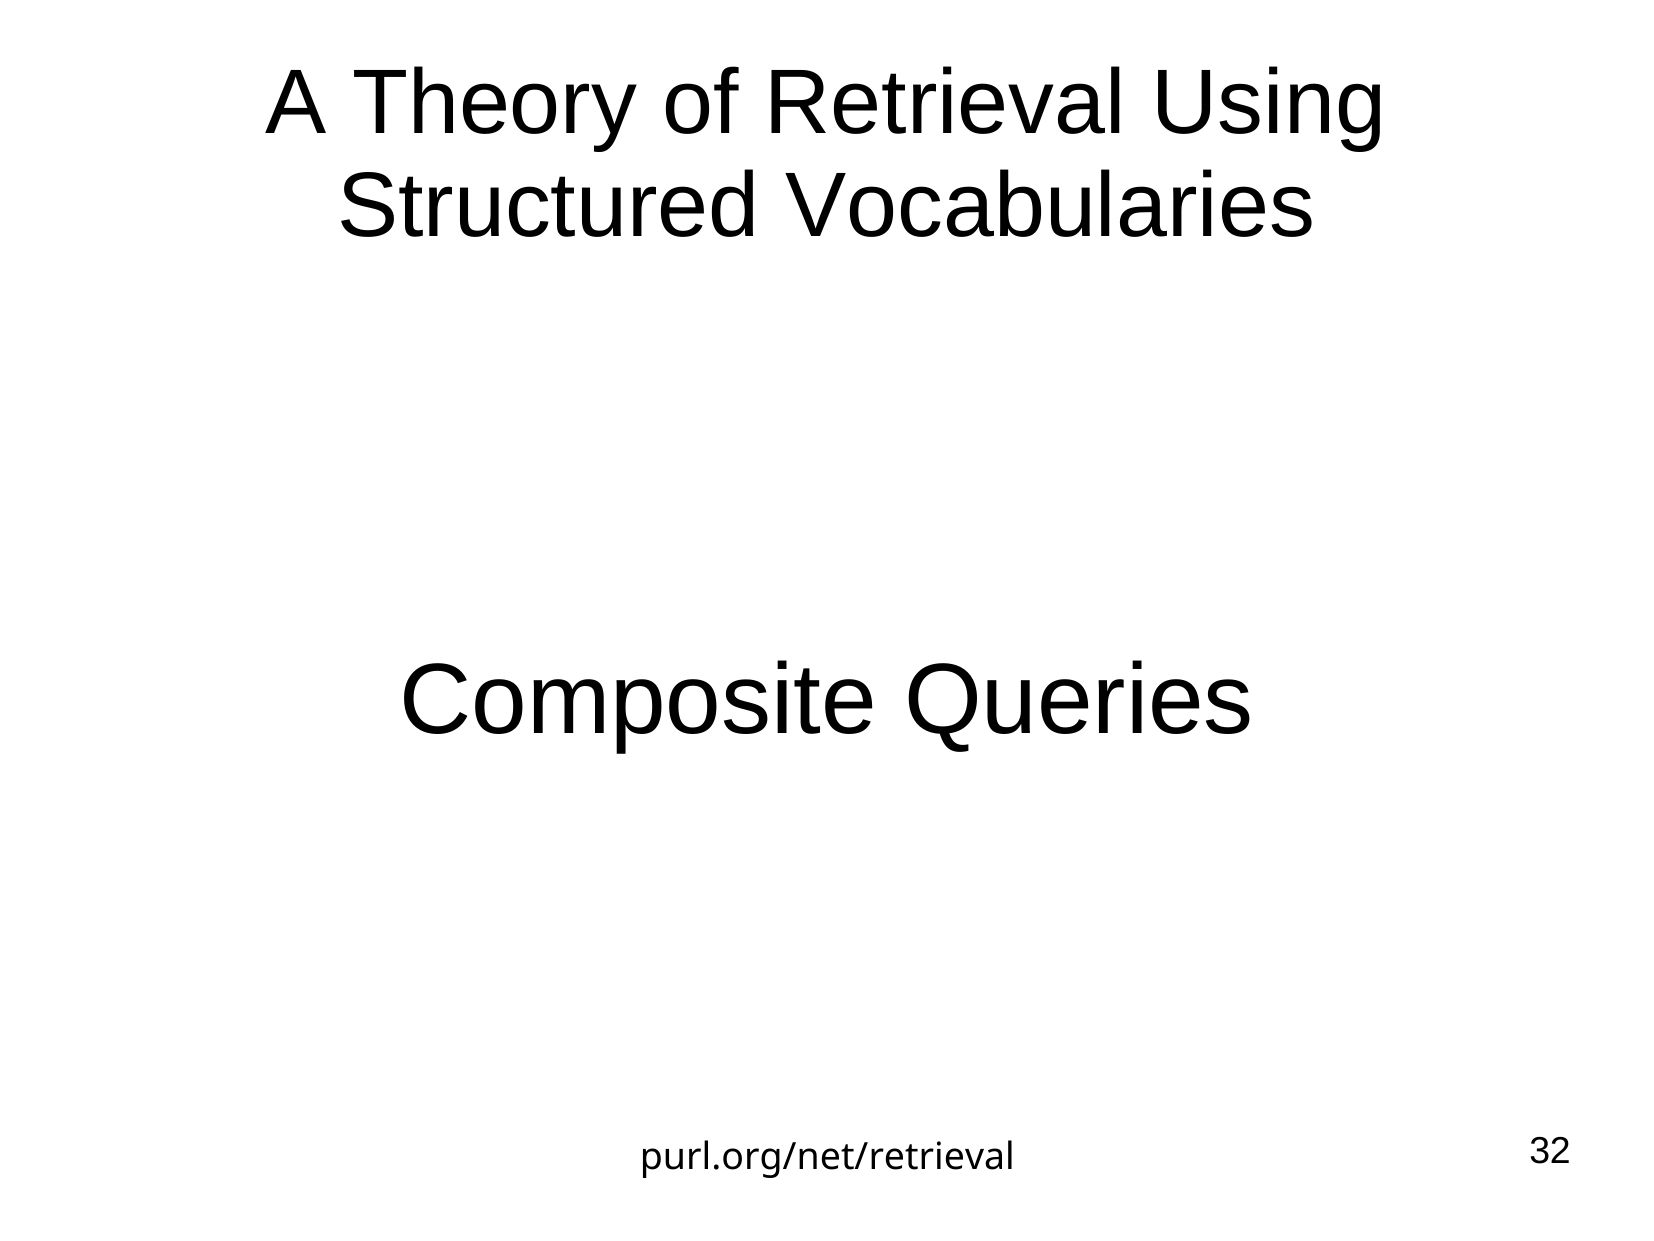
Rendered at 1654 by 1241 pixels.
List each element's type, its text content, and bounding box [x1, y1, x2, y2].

subtitle Composite Queries [82, 290, 1571, 1109]
title A Theory of Retrieval Using Structured Vocabularies [82, 49, 1571, 257]
